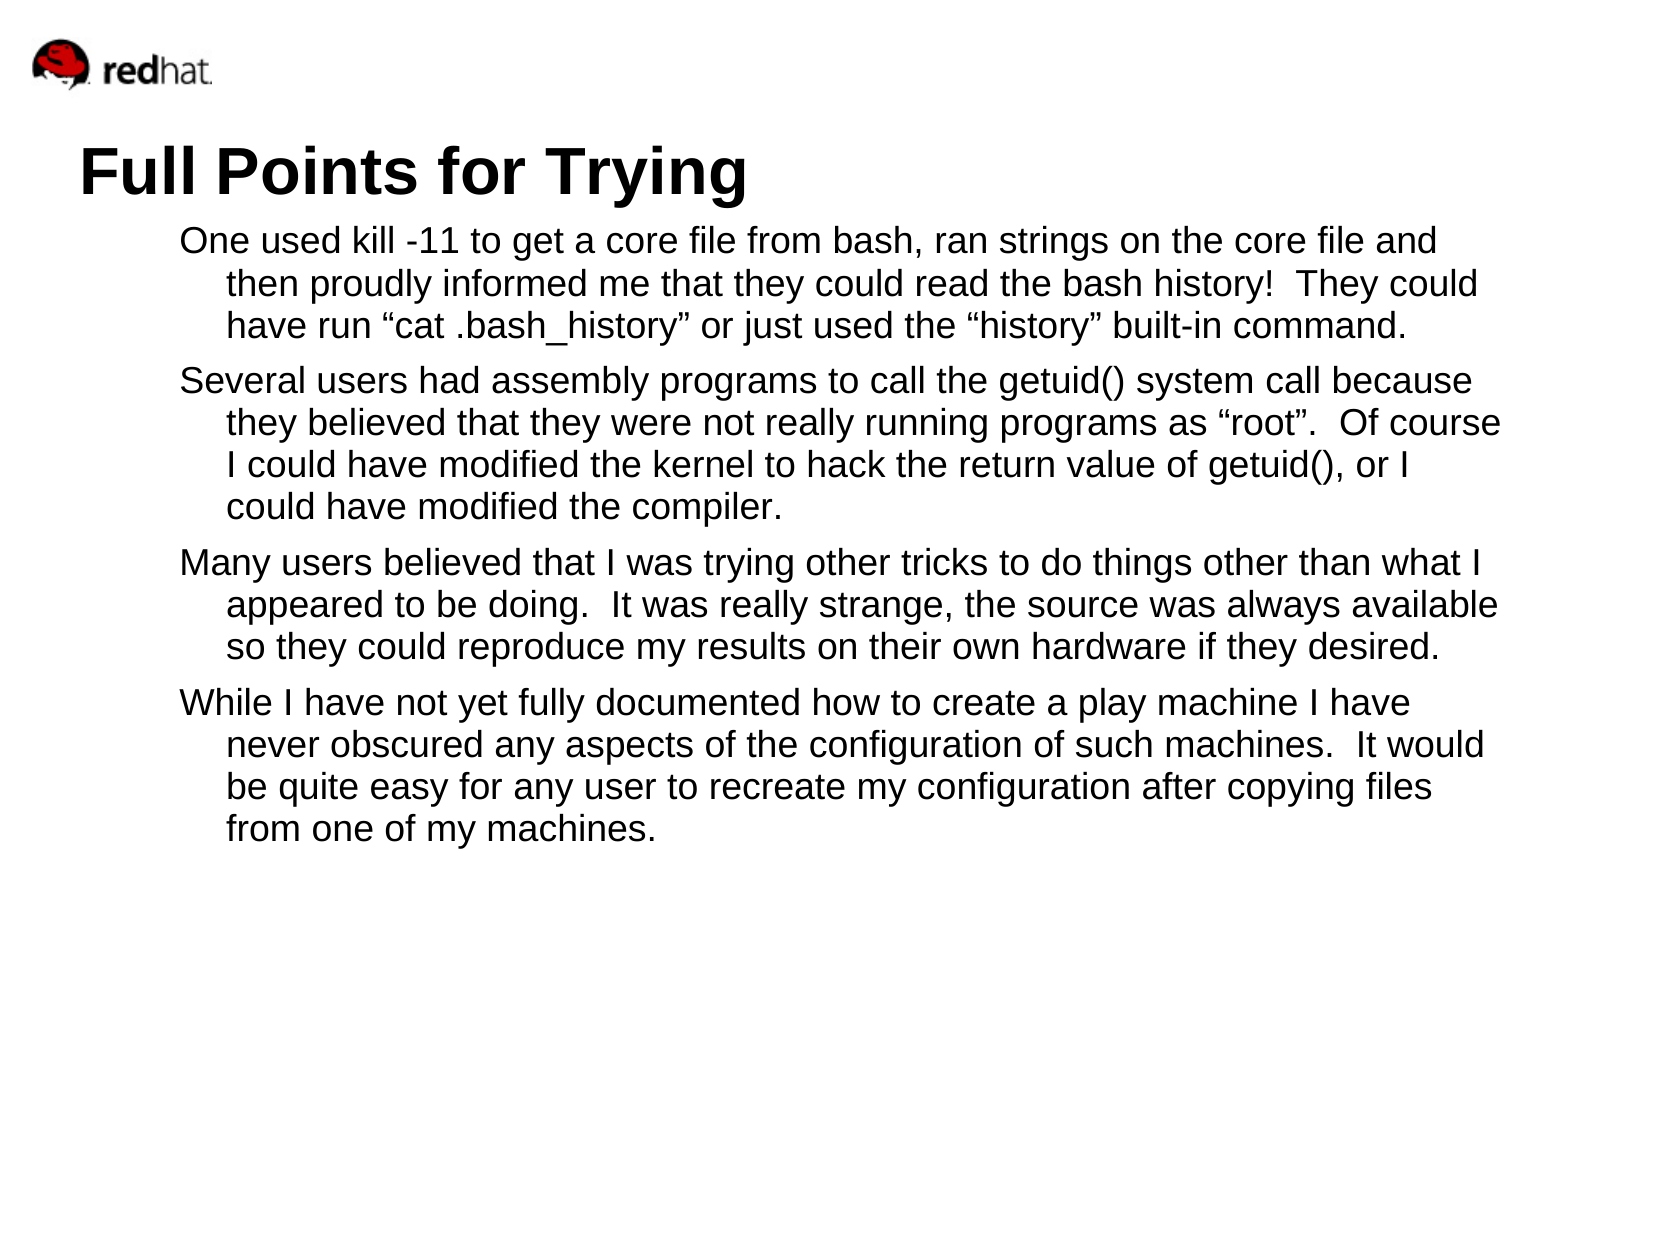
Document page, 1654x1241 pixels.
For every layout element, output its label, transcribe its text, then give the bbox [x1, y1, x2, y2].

picture [31, 37, 212, 98]
title Full Points for Trying [79, 113, 1485, 230]
list One used kill -11 to get a core file from bash, ran strings on the core file and then proudly informed me that they could read the bash history! They could have run “cat .bash_history” or just used the “history” built-in command. Several users had assembly programs to call the getuid() system call because they believed that they were not really running programs as “root”. Of course I could have modified the kernel to hack the return value of getuid(), or I could have modified the compiler. Many users believed that I was trying other tricks to do things other than what I appeared to be doing. It was really strange, the source was always available so they could reproduce my results on their own hardware if they desired. While I have not yet fully documented how to create a play machine I have never obscured any aspects of the configuration of such machines. It would be quite easy for any user to recreate my configuration after copying files from one of my machines. [104, 220, 1510, 1219]
